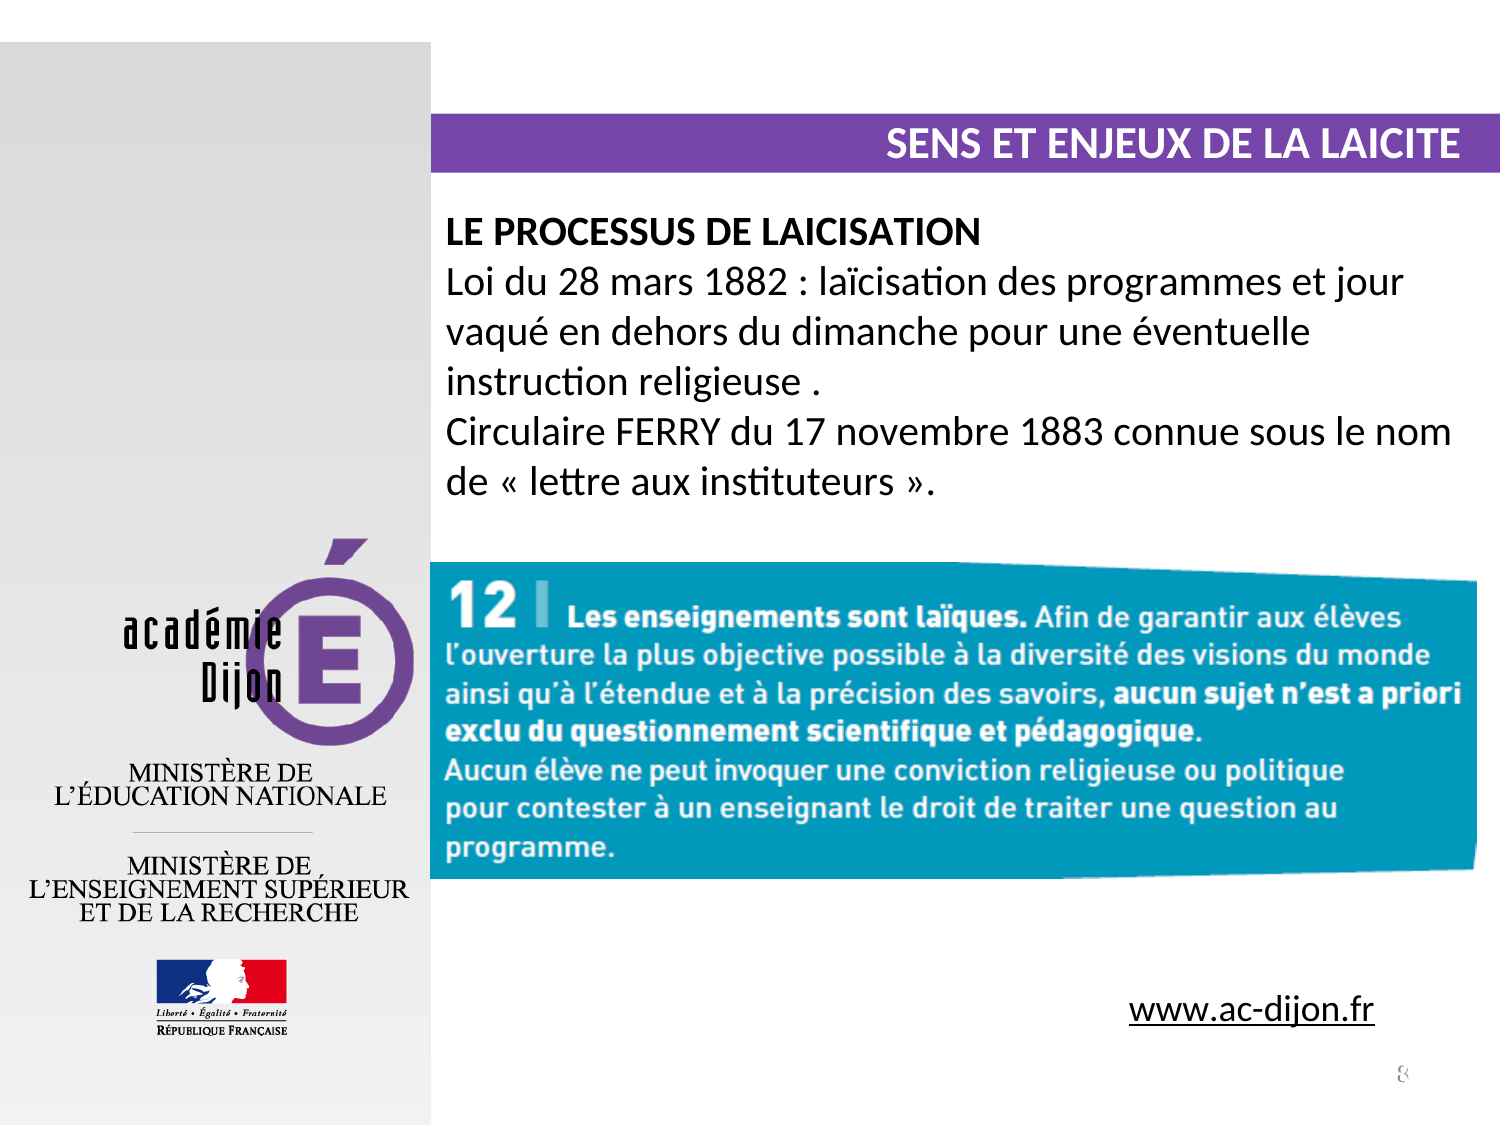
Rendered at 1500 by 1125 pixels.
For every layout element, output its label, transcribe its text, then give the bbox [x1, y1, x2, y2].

picture [679, 689, 693, 703]
picture [537, 581, 548, 627]
picture [593, 798, 617, 817]
picture [921, 724, 936, 747]
picture [966, 760, 989, 780]
picture [655, 803, 668, 817]
picture [681, 649, 695, 664]
picture [560, 757, 603, 780]
picture [1210, 649, 1229, 664]
picture [738, 803, 768, 817]
picture [959, 562, 1478, 582]
picture [993, 759, 1031, 780]
picture [1016, 717, 1115, 747]
picture [1202, 765, 1215, 780]
picture [971, 610, 1018, 627]
picture [664, 649, 678, 664]
picture [1118, 720, 1141, 747]
picture [1066, 798, 1082, 818]
picture [463, 689, 468, 703]
picture [920, 688, 934, 704]
picture [497, 803, 509, 818]
picture [1297, 643, 1311, 664]
picture [1313, 765, 1327, 780]
picture [1157, 803, 1170, 817]
picture [1146, 765, 1175, 780]
picture [1240, 649, 1254, 664]
picture [1322, 803, 1336, 817]
picture [493, 842, 506, 863]
picture [1231, 802, 1244, 817]
picture [1202, 612, 1215, 627]
picture [627, 682, 676, 704]
picture [447, 842, 461, 863]
picture [536, 689, 550, 703]
picture [754, 681, 767, 704]
picture [465, 765, 479, 780]
picture [1074, 612, 1089, 627]
picture [635, 803, 646, 817]
picture [1172, 612, 1184, 627]
picture [893, 720, 918, 741]
picture [1243, 765, 1257, 780]
picture [1029, 643, 1049, 664]
picture [811, 689, 825, 710]
picture [815, 607, 840, 627]
picture [872, 689, 876, 703]
picture [696, 689, 710, 704]
picture [818, 765, 829, 780]
picture [510, 649, 524, 664]
picture [1383, 687, 1414, 710]
picture [1084, 803, 1098, 817]
picture [882, 607, 908, 627]
picture [1265, 684, 1274, 704]
picture [1283, 687, 1298, 704]
picture [1233, 643, 1237, 664]
picture [518, 803, 530, 817]
picture [896, 689, 900, 703]
picture [1257, 803, 1262, 817]
picture [611, 765, 642, 780]
picture [1180, 803, 1211, 824]
picture [1339, 649, 1362, 664]
picture [1144, 724, 1176, 747]
picture [926, 765, 956, 780]
picture [1308, 687, 1339, 704]
picture [1140, 612, 1169, 633]
picture [697, 803, 711, 817]
picture [1365, 649, 1379, 664]
picture [1315, 604, 1329, 627]
picture [1230, 606, 1234, 627]
picture [857, 688, 869, 704]
picture [1155, 649, 1185, 664]
picture [846, 803, 860, 818]
picture [829, 803, 843, 817]
picture [1265, 803, 1279, 817]
picture [940, 724, 972, 741]
picture [795, 649, 823, 664]
picture [452, 581, 473, 627]
picture [1140, 802, 1153, 817]
picture [29, 538, 414, 1036]
picture [721, 643, 735, 664]
picture [680, 803, 693, 817]
picture [1388, 612, 1401, 627]
picture [1185, 612, 1198, 627]
picture [716, 759, 720, 780]
picture [1296, 765, 1309, 786]
picture [1068, 649, 1093, 664]
picture [605, 643, 612, 664]
picture [1341, 604, 1370, 627]
picture [638, 649, 652, 671]
picture [1332, 606, 1339, 627]
picture [1105, 759, 1126, 780]
picture [960, 803, 964, 817]
picture [1238, 612, 1249, 627]
picture [533, 803, 564, 817]
picture [967, 798, 976, 817]
picture [1455, 689, 1461, 704]
picture [471, 689, 485, 703]
picture [1115, 687, 1129, 704]
picture [980, 721, 1007, 741]
picture [704, 649, 718, 664]
picture [571, 720, 673, 747]
picture [617, 684, 626, 704]
picture [1257, 649, 1287, 664]
picture [944, 682, 991, 704]
picture [1399, 643, 1412, 664]
picture [910, 765, 923, 780]
picture [1055, 606, 1070, 627]
picture [808, 720, 843, 741]
picture [485, 581, 515, 627]
picture [1205, 687, 1236, 704]
picture [1330, 765, 1344, 780]
picture [1415, 689, 1420, 704]
picture [771, 803, 784, 817]
picture [882, 796, 903, 817]
picture [447, 803, 477, 824]
picture [871, 765, 885, 780]
picture [721, 803, 735, 817]
picture [958, 759, 962, 780]
picture [849, 610, 879, 627]
picture [504, 689, 509, 703]
picture [898, 643, 930, 664]
picture [1258, 612, 1272, 627]
picture [746, 649, 759, 664]
picture [1101, 803, 1112, 817]
picture [1246, 798, 1254, 817]
picture [1371, 612, 1385, 627]
picture [882, 649, 895, 664]
picture [702, 610, 751, 633]
picture [643, 610, 690, 627]
picture [1070, 759, 1084, 780]
picture [1098, 606, 1112, 627]
picture [985, 796, 1017, 817]
picture [529, 720, 543, 741]
picture [547, 724, 562, 741]
picture [694, 724, 726, 741]
picture [1115, 612, 1129, 627]
picture [1115, 642, 1128, 664]
picture [913, 796, 928, 817]
picture [1051, 649, 1065, 664]
picture [1236, 687, 1262, 710]
picture [788, 650, 792, 664]
picture [735, 684, 745, 703]
picture [566, 842, 606, 857]
text_box <numéro> [1074, 1042, 1425, 1103]
picture [1132, 687, 1178, 703]
picture [1305, 803, 1319, 817]
picture [1215, 803, 1228, 817]
picture [1423, 687, 1437, 703]
picture [762, 645, 785, 664]
picture [867, 649, 881, 664]
picture [788, 803, 792, 817]
picture [693, 606, 699, 627]
picture [735, 650, 742, 671]
picture [754, 610, 812, 627]
picture [464, 842, 490, 857]
picture [1000, 688, 1045, 704]
picture [551, 649, 565, 664]
picture [1314, 649, 1328, 664]
picture [1026, 798, 1034, 817]
picture [1041, 765, 1067, 780]
picture [561, 689, 575, 704]
picture [655, 643, 662, 664]
text_box SENS ET ENJEUX DE LA LAICITE [566, 105, 1477, 166]
text_box LE PROCESSUS DE LAICISATION Loi du 28 mars 1882 : laïcisation des programmes et jour vaqué en dehors du dimanche pour une éventuelle instruction religieuse . Circulaire FERRY du 17 novembre 1883 connue sous le nom de « lettre aux instituteurs ». [430, 196, 1483, 504]
picture [446, 724, 478, 741]
picture [480, 803, 494, 817]
picture [1282, 802, 1295, 817]
picture [480, 649, 509, 664]
picture [1046, 689, 1060, 704]
picture [1416, 649, 1430, 664]
picture [1088, 765, 1101, 786]
picture [444, 759, 463, 780]
picture [1179, 724, 1194, 741]
picture [1185, 765, 1199, 780]
picture [600, 681, 615, 703]
picture [527, 645, 548, 664]
picture [720, 689, 734, 704]
picture [796, 803, 809, 824]
picture [535, 757, 559, 780]
picture [829, 688, 854, 704]
picture [955, 642, 968, 664]
picture [1341, 684, 1351, 704]
picture [1037, 803, 1063, 817]
picture [613, 649, 627, 664]
picture [586, 682, 593, 703]
picture [1011, 643, 1025, 664]
picture [539, 842, 562, 857]
picture [931, 649, 945, 664]
picture [1227, 765, 1240, 786]
picture [837, 765, 851, 780]
picture [1138, 643, 1151, 664]
picture [625, 610, 640, 627]
picture [446, 689, 460, 703]
picture [510, 842, 536, 857]
picture [1122, 803, 1136, 817]
picture [1096, 643, 1112, 664]
picture [846, 721, 890, 741]
picture [1035, 606, 1054, 627]
picture [812, 803, 826, 817]
picture [1063, 689, 1067, 703]
picture [1440, 687, 1453, 704]
picture [931, 803, 957, 817]
picture [1358, 687, 1373, 703]
picture [586, 610, 617, 627]
picture [496, 765, 510, 780]
picture [1193, 649, 1207, 664]
picture [447, 643, 454, 664]
picture [918, 604, 967, 633]
picture [903, 688, 917, 704]
picture [1129, 765, 1143, 780]
picture [488, 688, 501, 704]
picture [1382, 649, 1396, 664]
picture [676, 724, 690, 741]
picture [569, 649, 579, 664]
picture [576, 803, 590, 817]
picture [651, 760, 707, 786]
picture [880, 689, 893, 704]
picture [729, 721, 799, 741]
picture [519, 689, 533, 710]
picture [979, 643, 1001, 664]
picture [618, 803, 632, 817]
picture [1218, 607, 1227, 627]
picture [480, 720, 520, 741]
picture [1275, 612, 1304, 627]
picture [834, 649, 864, 671]
picture [569, 606, 584, 627]
picture [463, 649, 476, 664]
picture [482, 765, 493, 780]
picture [1182, 687, 1197, 704]
picture [566, 798, 575, 817]
picture [580, 649, 595, 664]
picture [723, 765, 815, 786]
picture [1063, 843, 1478, 880]
picture [855, 765, 868, 780]
picture [862, 798, 871, 817]
picture [513, 765, 526, 780]
picture [895, 765, 907, 780]
picture [1260, 759, 1293, 780]
picture [1071, 689, 1097, 704]
picture [779, 682, 800, 704]
